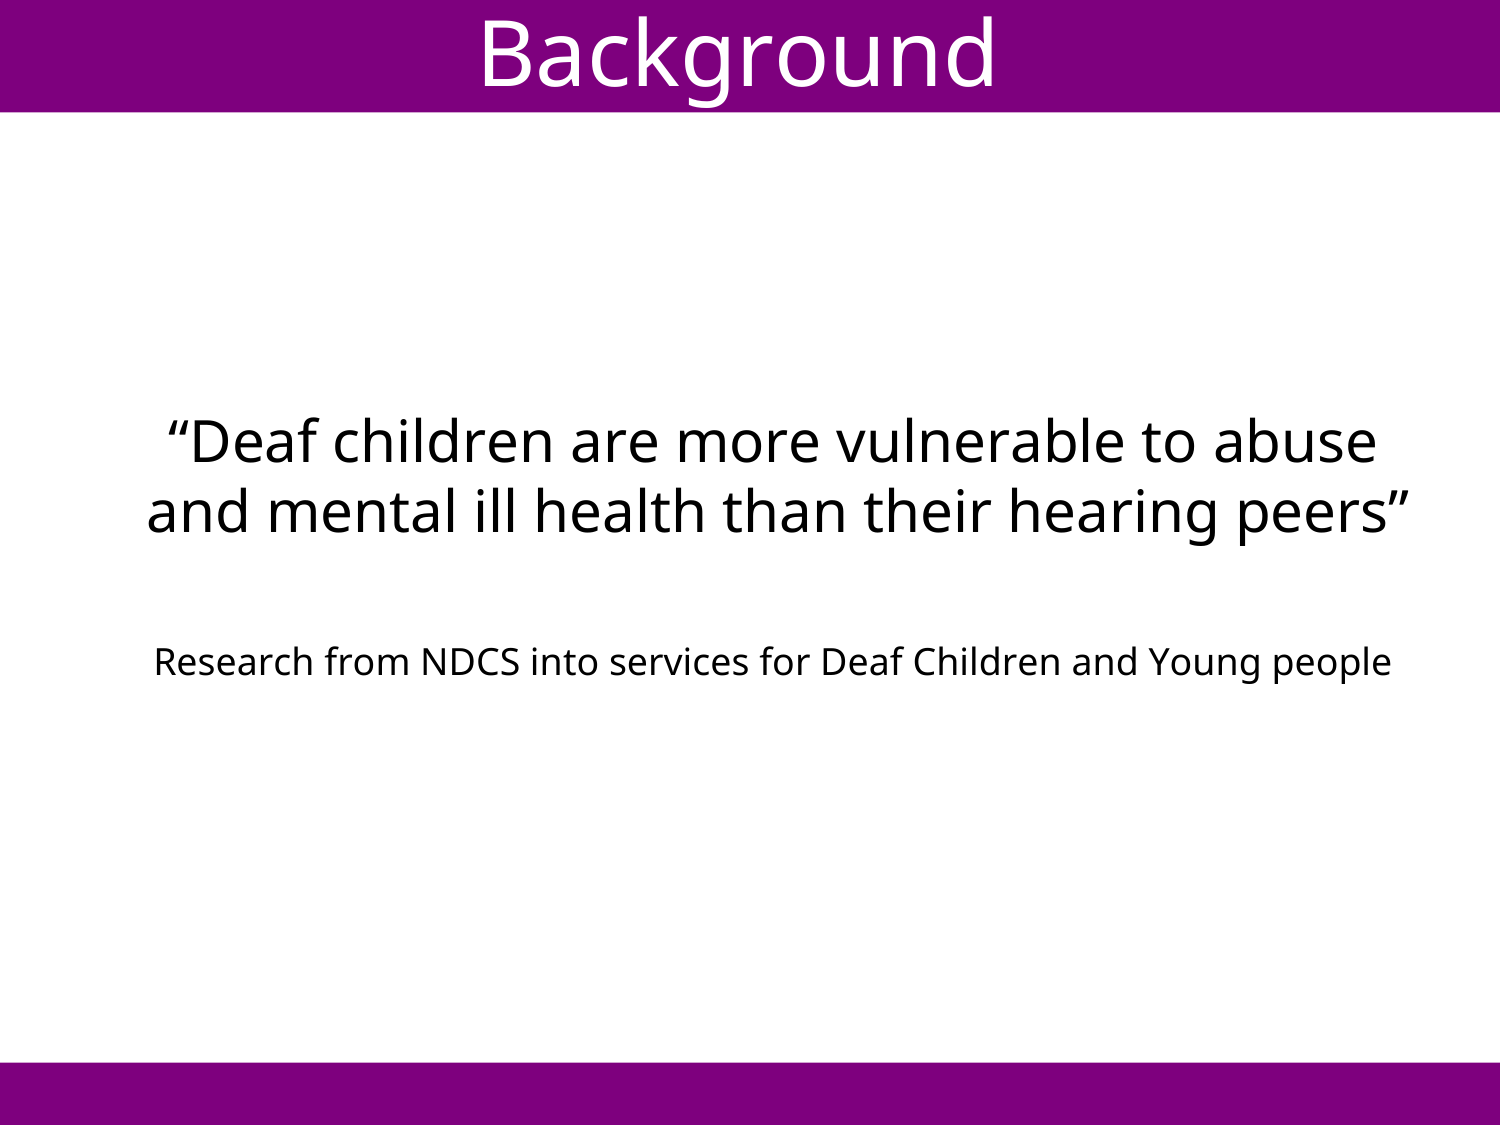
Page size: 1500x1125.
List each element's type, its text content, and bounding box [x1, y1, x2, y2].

text_box [1388, 0, 1500, 113]
list “Deaf children are more vulnerable to abuse and mental ill health than their hearing peers” Research from NDCS into services for Deaf Children and Young people [68, 312, 1432, 988]
text_box [0, 1062, 1500, 1125]
text_box [0, 0, 112, 113]
title Background [112, 0, 1388, 113]
